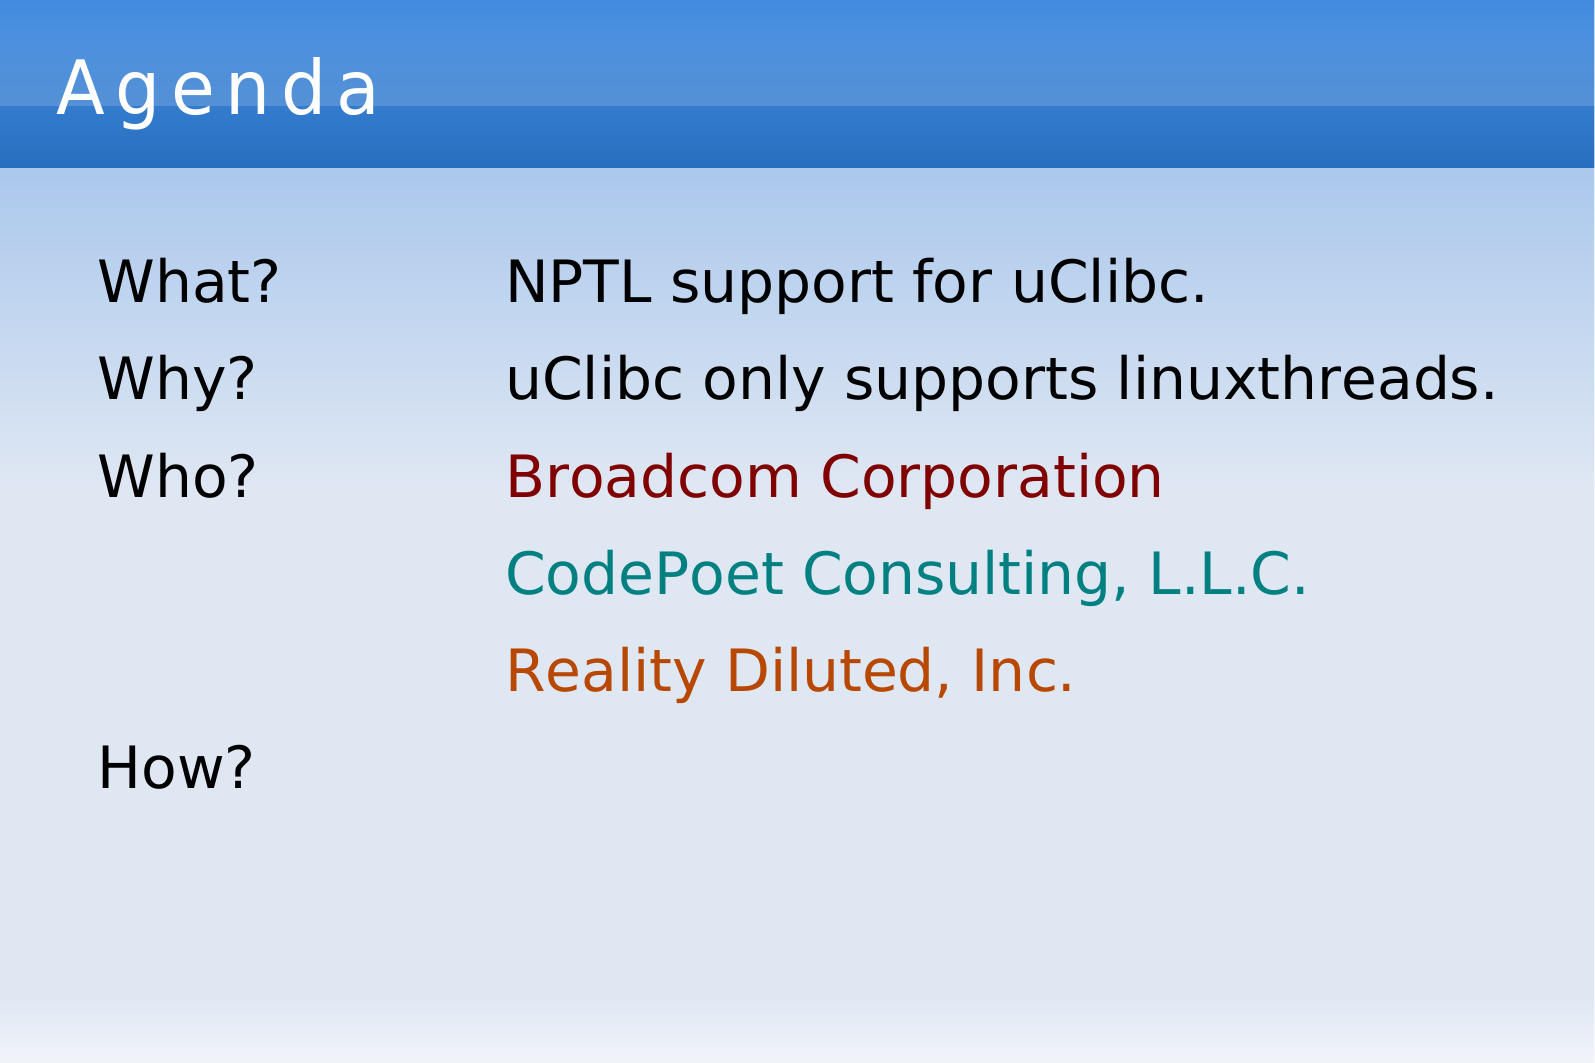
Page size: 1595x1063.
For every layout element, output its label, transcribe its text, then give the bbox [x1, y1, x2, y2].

list NPTL support for uClibc. uClibc only supports linuxthreads. Broadcom Corporation CodePoet Consulting, L.L.C. Reality Diluted, Inc. [487, 248, 1516, 951]
list What? Why? Who? How? [79, 248, 451, 951]
picture [0, 0, 1595, 1063]
title Agenda [56, 25, 1225, 153]
